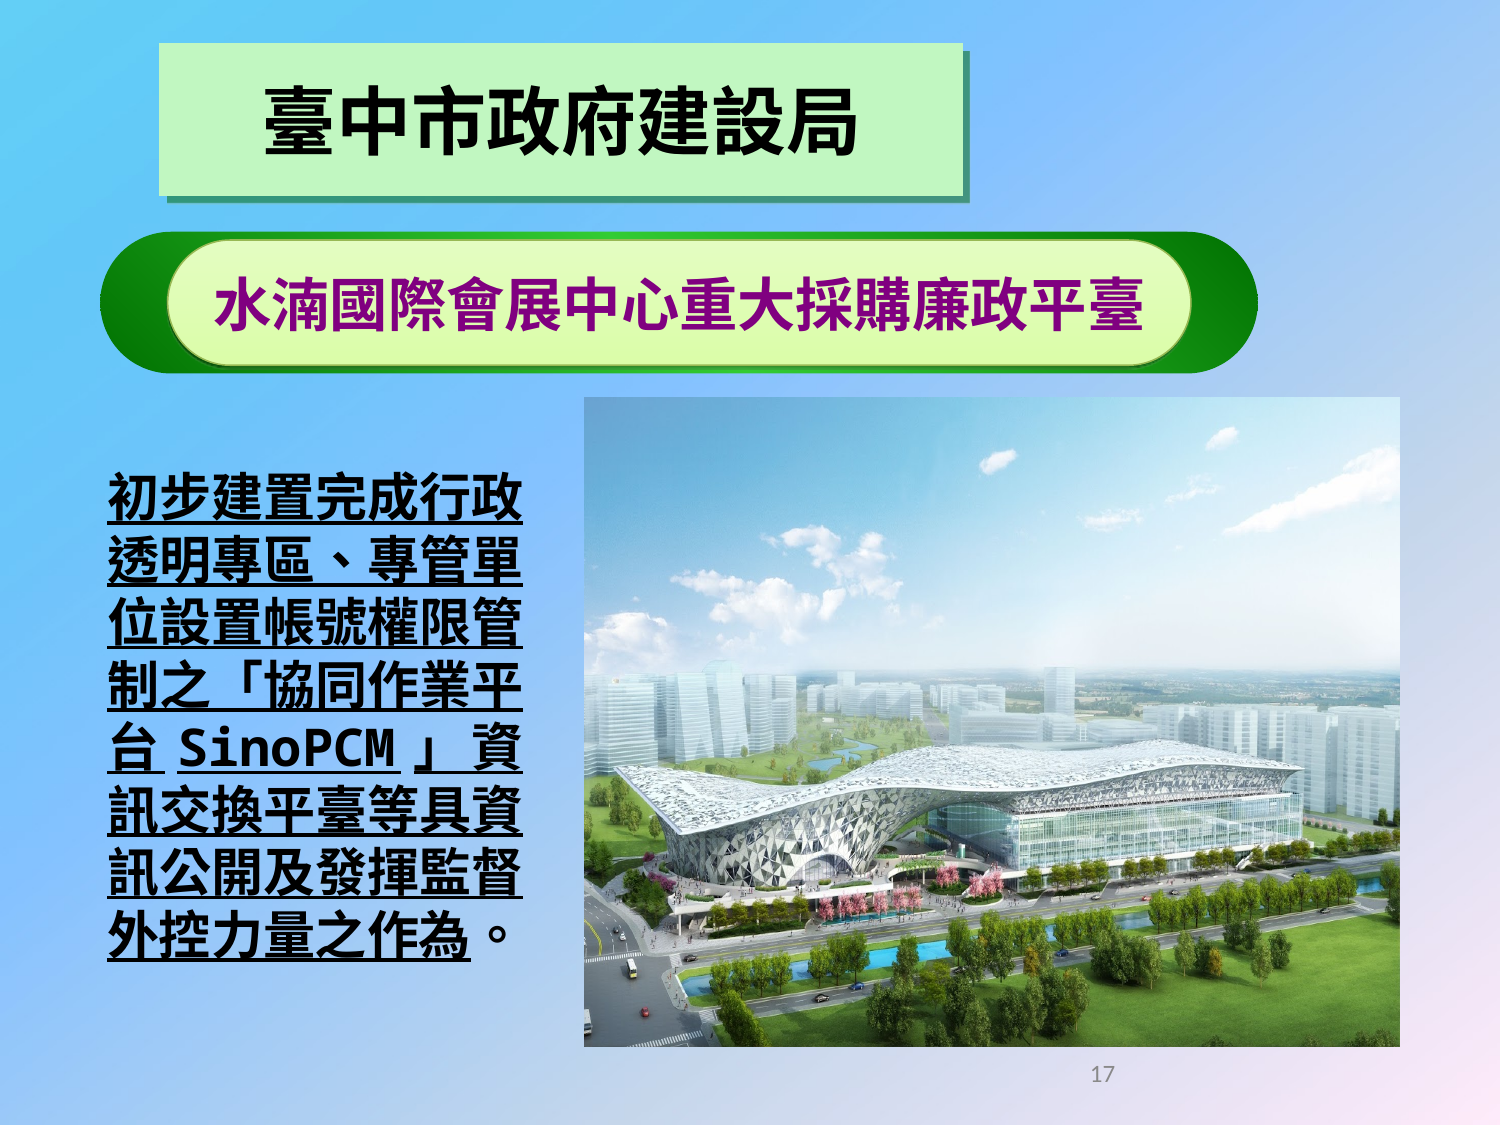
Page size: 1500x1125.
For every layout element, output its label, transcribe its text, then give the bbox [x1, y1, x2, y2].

text_box 臺中市政府建設局 [159, 43, 963, 196]
text_box 初步建置完成行政透明專區、專管單位設置帳號權限管制之「協同作業平台SinoPCM」資訊交換平臺等具資訊公開及發揮監督外控力量之作為。 [92, 457, 561, 972]
text_box [100, 231, 1258, 374]
text_box [1074, 1042, 1426, 1103]
picture [584, 397, 1400, 1047]
text_box 水湳國際會展中心重大採購廉政平臺 [167, 239, 1191, 366]
